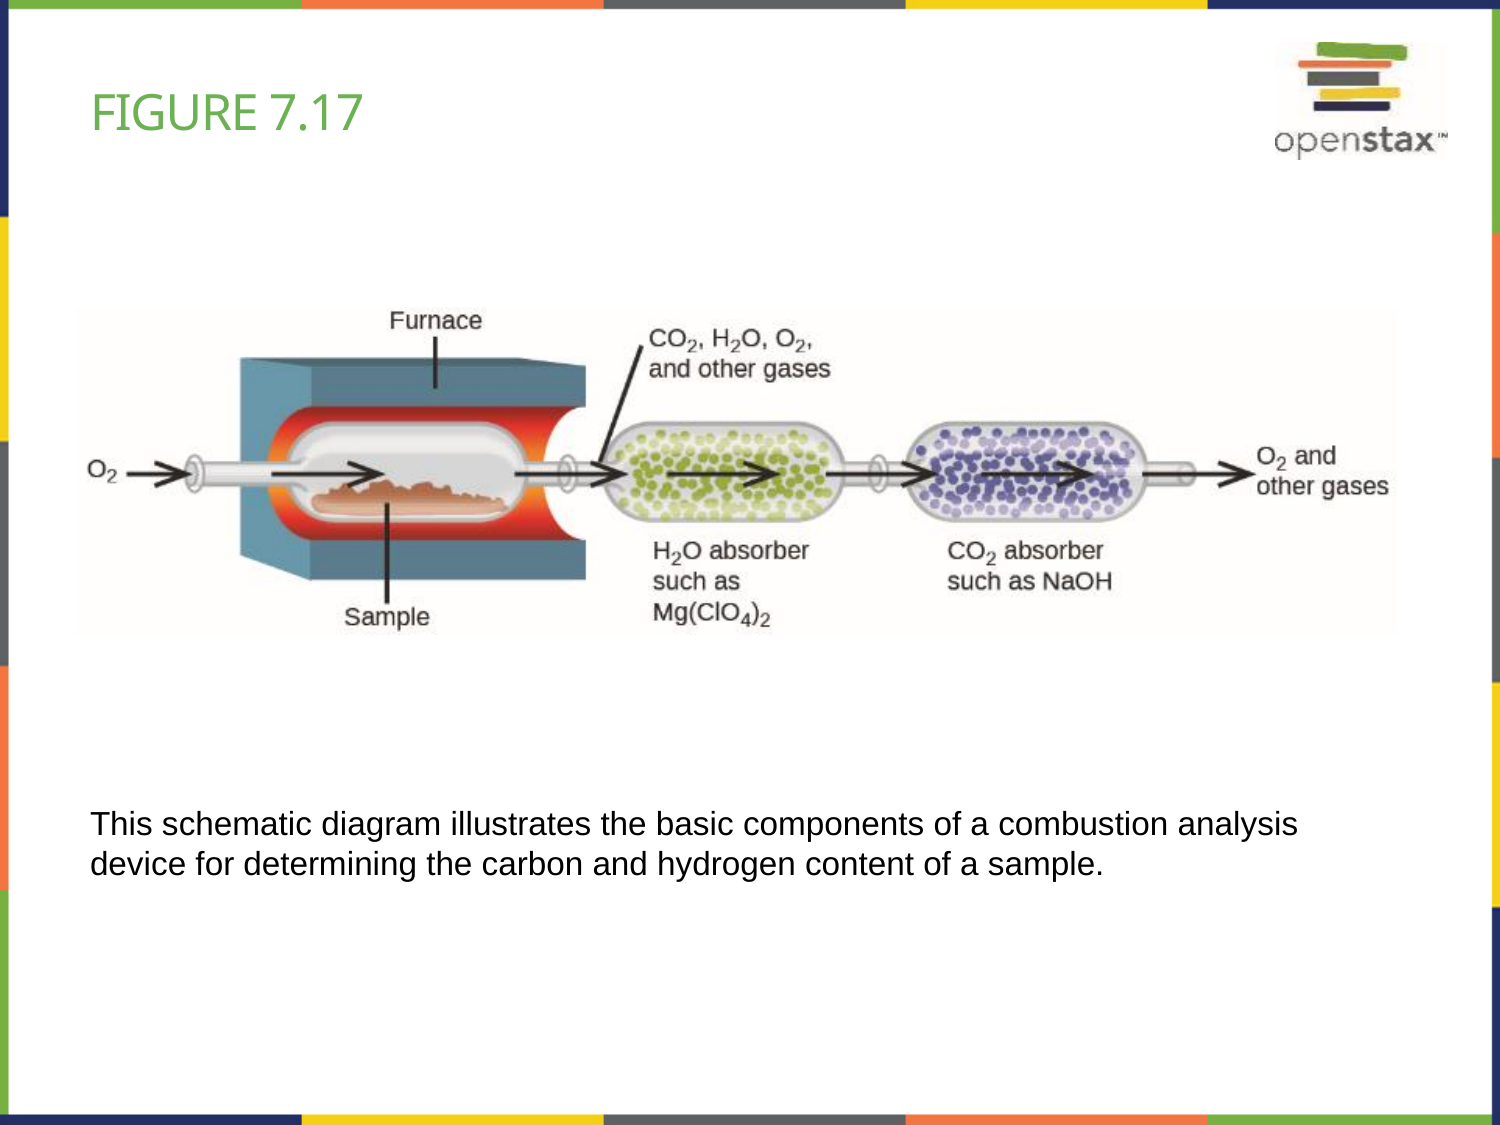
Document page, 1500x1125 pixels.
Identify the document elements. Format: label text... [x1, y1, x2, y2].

list This schematic diagram illustrates the basic components of a combustion analysis device for determining the carbon and hydrogen content of a sample. [75, 794, 1398, 986]
picture [0, 0, 1500, 1125]
title Figure 7.17 [75, 39, 1398, 148]
